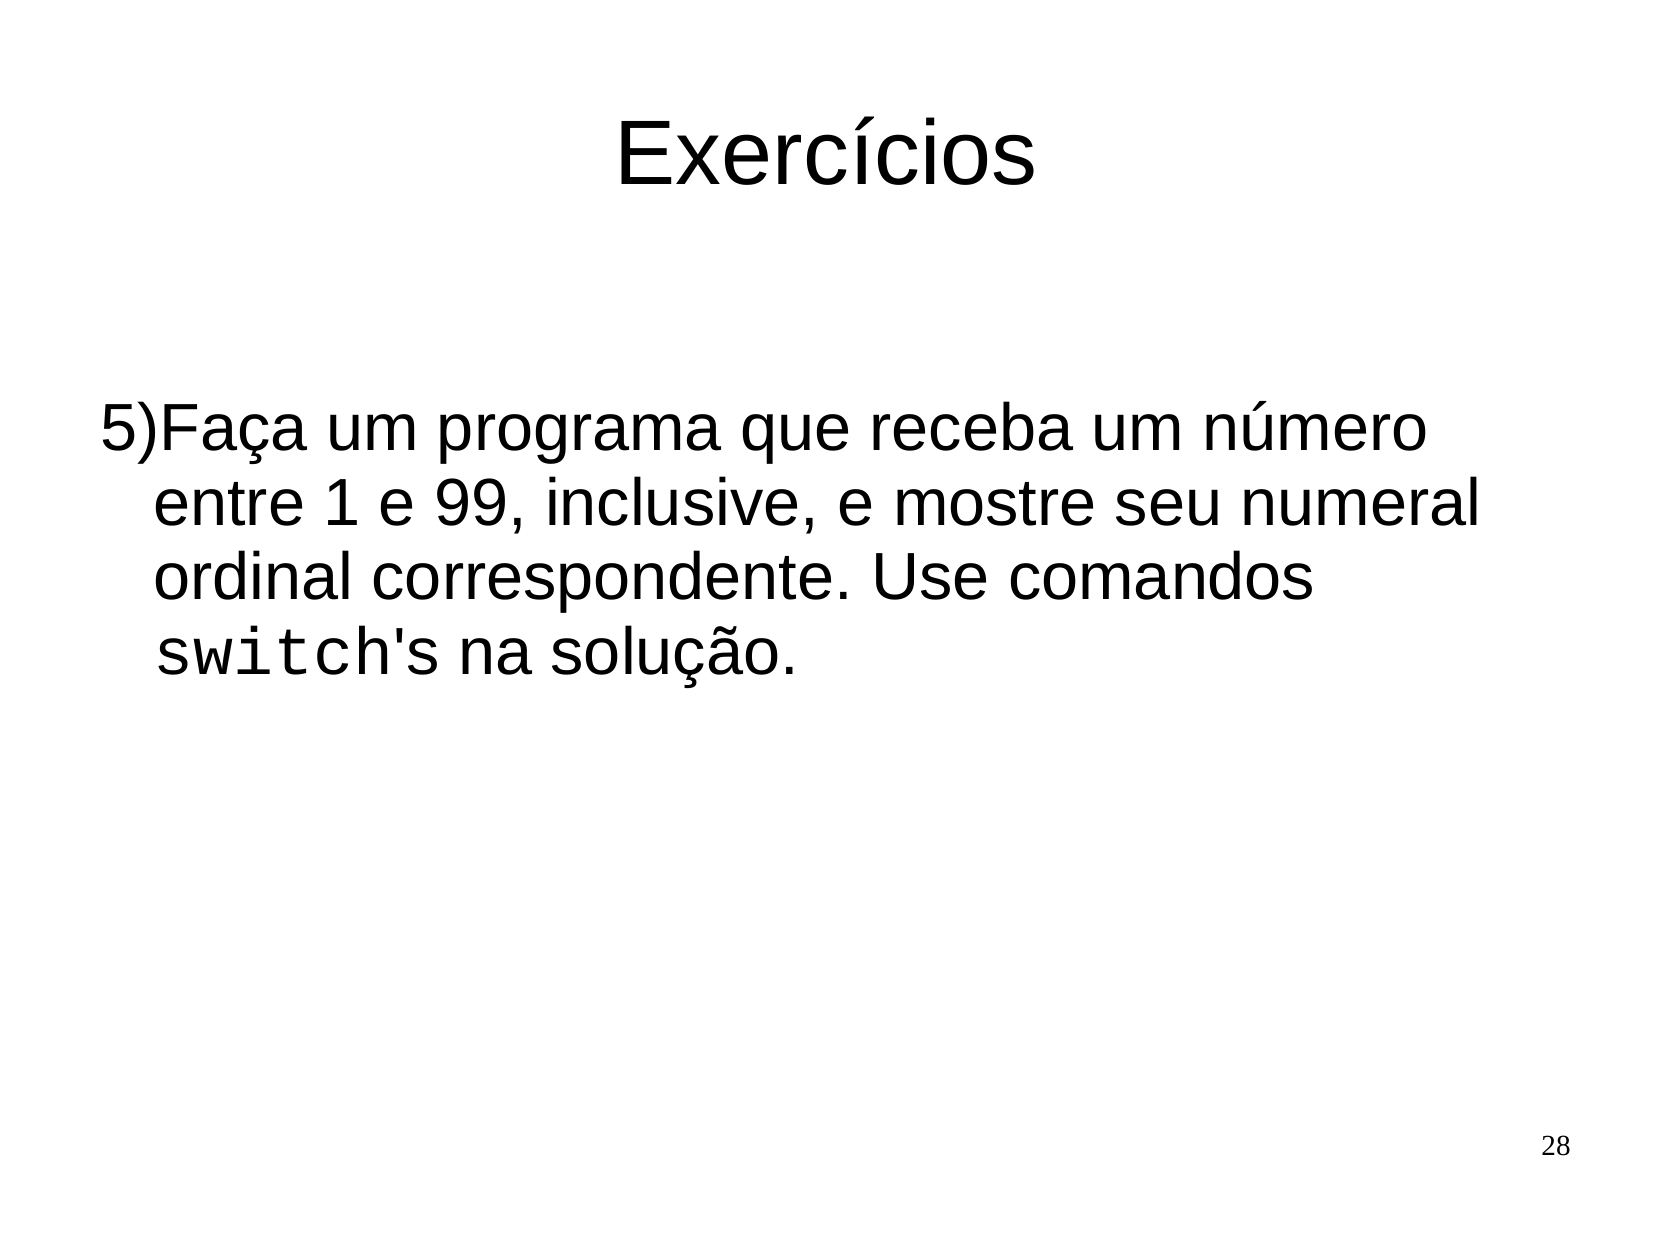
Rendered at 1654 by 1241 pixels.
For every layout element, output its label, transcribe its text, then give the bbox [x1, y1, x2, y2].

list Faça um programa que receba um número entre 1 e 99, inclusive, e mostre seu numeral ordinal correspondente. Use comandos switch's na solução. [82, 389, 1571, 1123]
title Exercícios [82, 49, 1571, 257]
